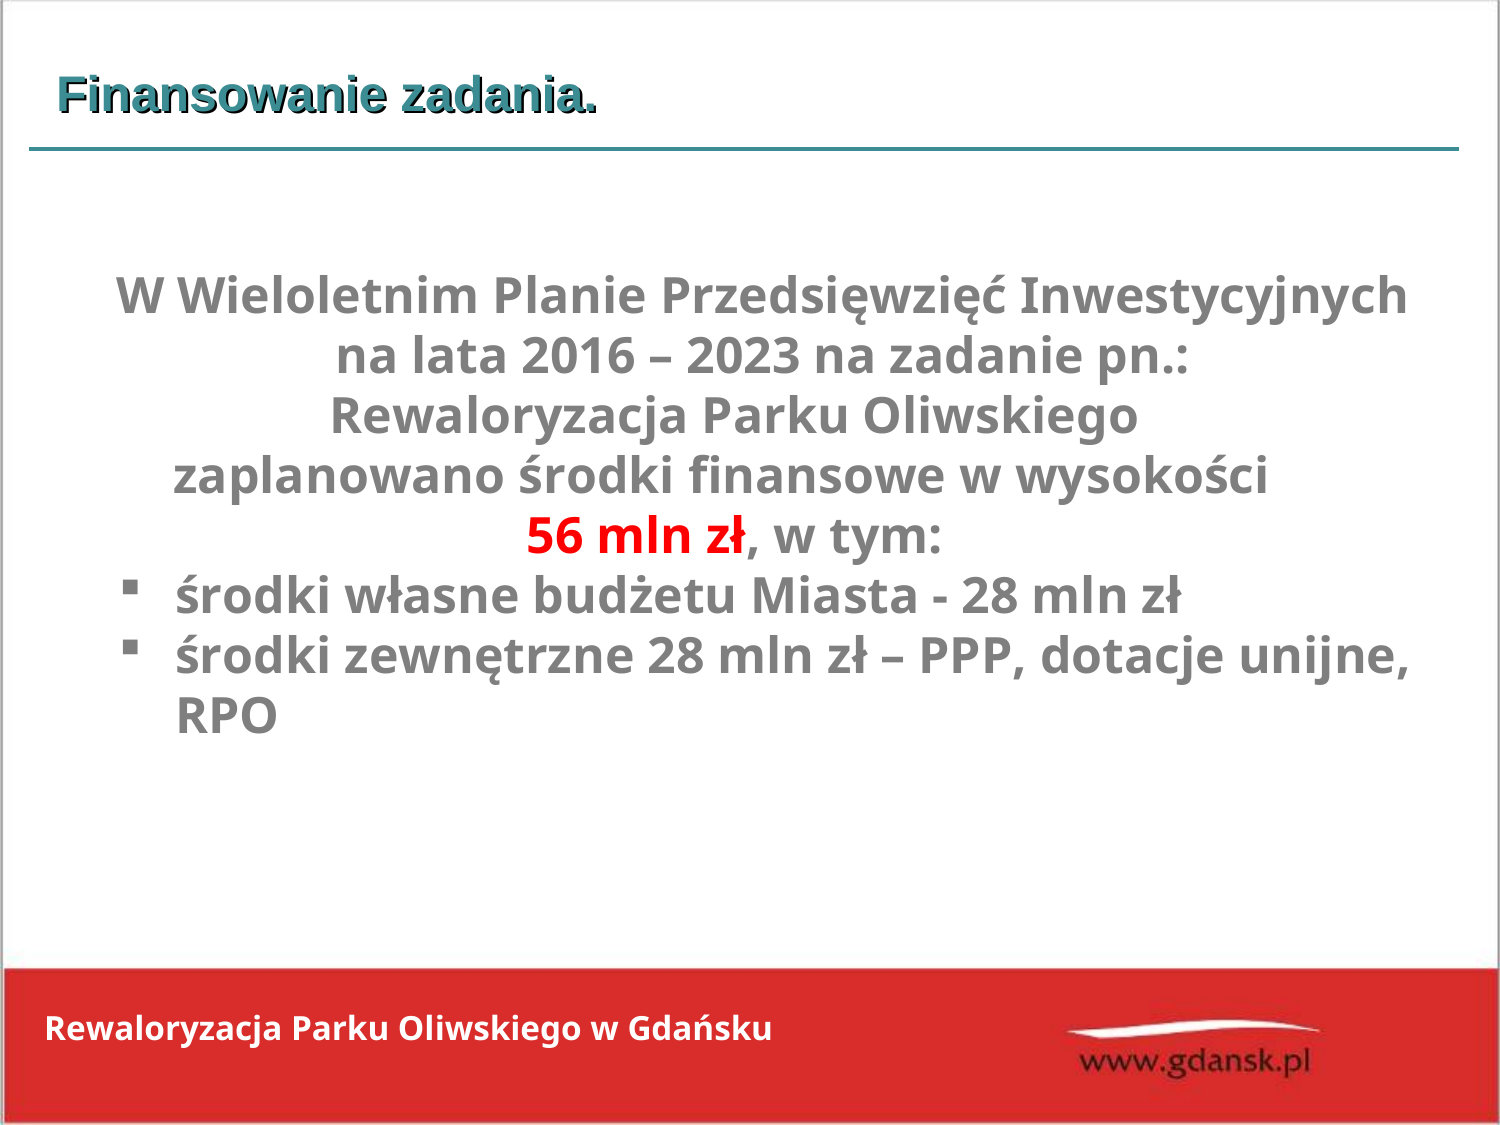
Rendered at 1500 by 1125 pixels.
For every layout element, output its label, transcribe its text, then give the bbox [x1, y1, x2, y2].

picture [0, 0, 1500, 255]
text_box W Wieloletnim Planie Przedsięwzięć Inwestycyjnych na lata 2016 – 2023 na zadanie pn.: Rewaloryzacja Parku Oliwskiego zaplanowano środki finansowe w wysokości 56 mln zł, w tym: środki własne budżetu Miasta - 28 mln zł środki zewnętrzne 28 mln zł – PPP, dotacje unijne, RPO [0, 255, 1500, 811]
picture [0, 811, 1500, 1125]
text_box Rewaloryzacja Parku Oliwskiego w Gdańsku [29, 999, 1034, 1106]
title Finansowanie zadania. [41, 45, 1425, 138]
